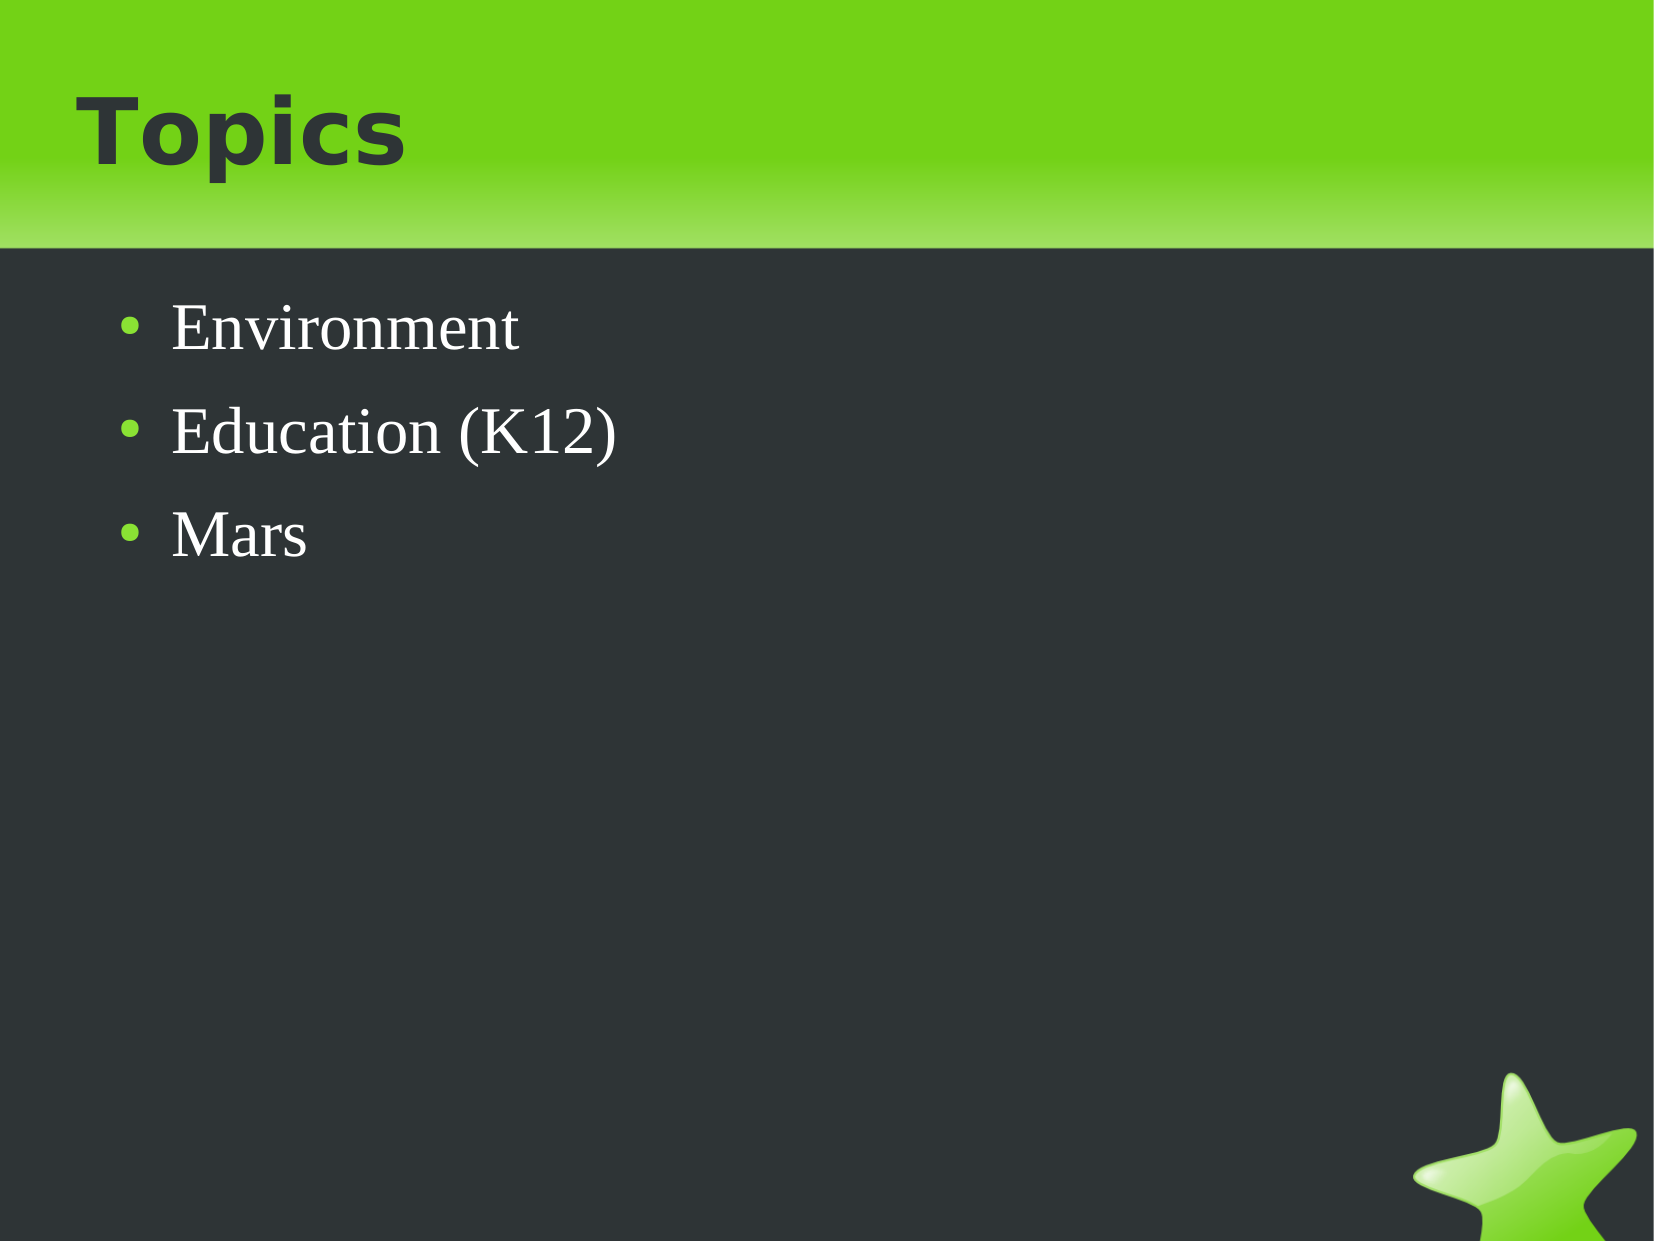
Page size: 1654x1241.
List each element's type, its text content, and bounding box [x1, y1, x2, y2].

list Environment Education (K12) Mars [82, 290, 1571, 1094]
picture [0, 0, 1654, 1241]
title Topics [76, 36, 1565, 229]
